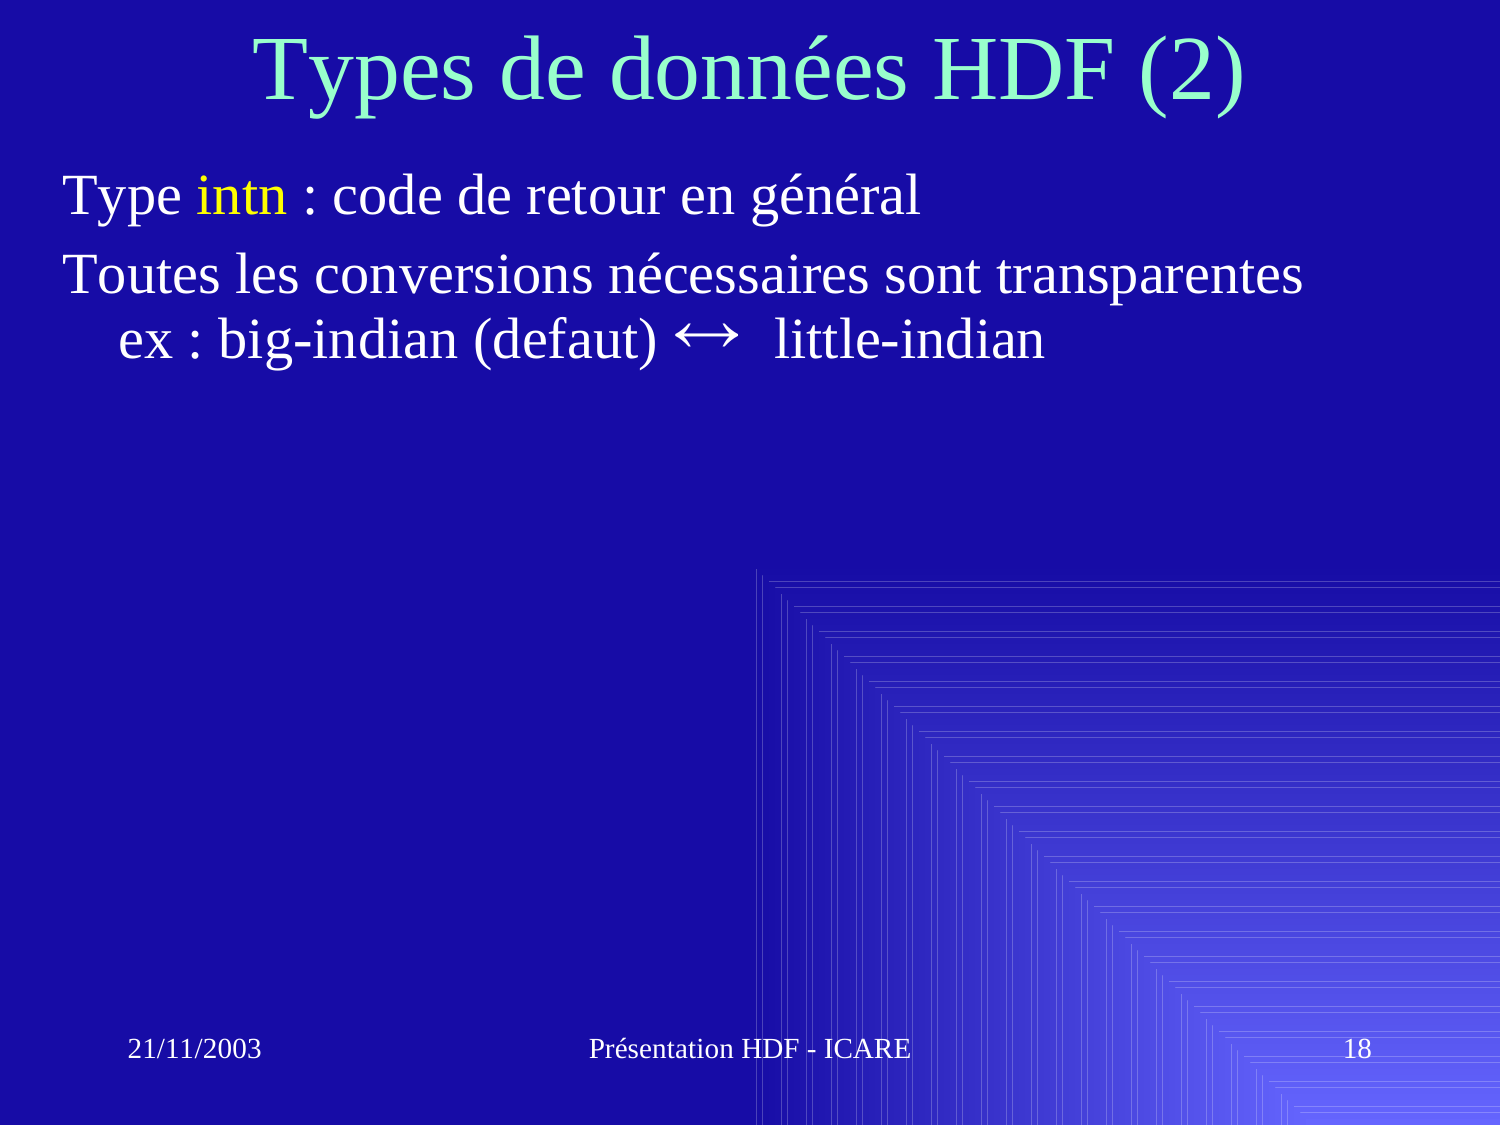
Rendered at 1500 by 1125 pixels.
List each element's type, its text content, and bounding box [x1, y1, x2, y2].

list Type intn : code de retour en général Toutes les conversions nécessaires sont transparentes ex : big-indian (defaut) little-indian [62, 162, 1450, 1000]
title Types de données HDF (2) [37, 0, 1463, 138]
